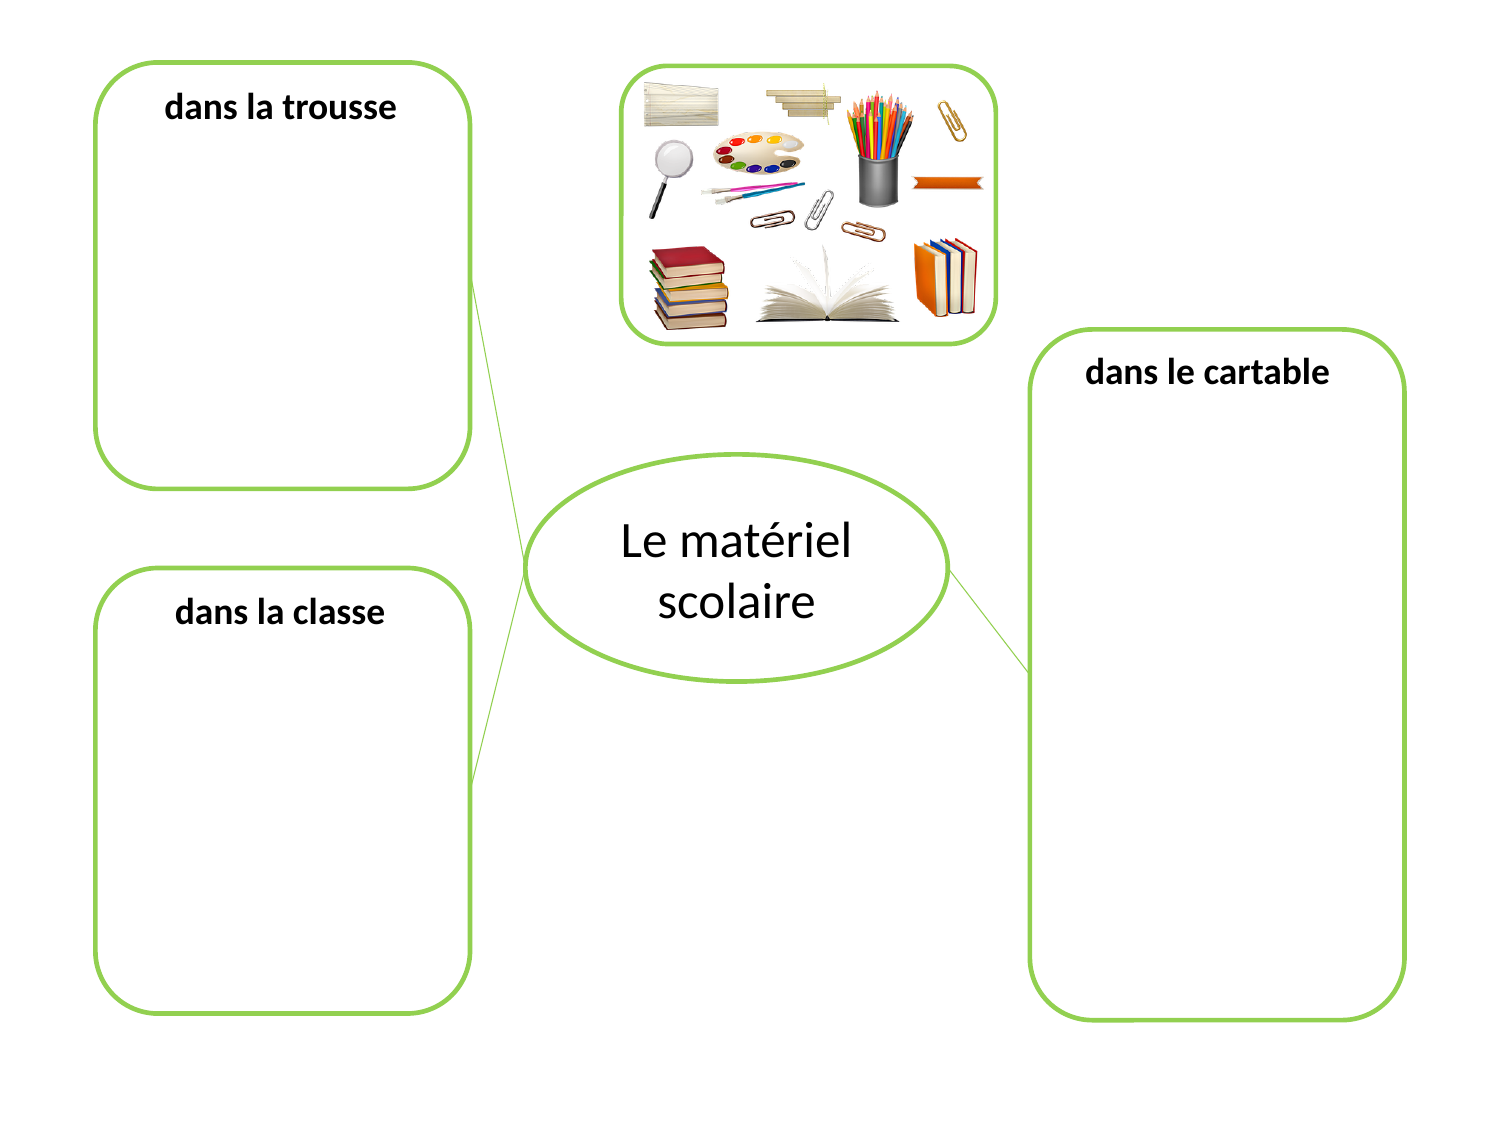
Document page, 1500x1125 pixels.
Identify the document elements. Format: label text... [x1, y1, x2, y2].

picture [638, 80, 989, 330]
text_box Le matériel scolaire [525, 454, 948, 682]
text_box dans la trousse [149, 74, 429, 135]
text_box dans le cartable [1070, 339, 1364, 400]
text_box dans la classe [160, 580, 406, 641]
